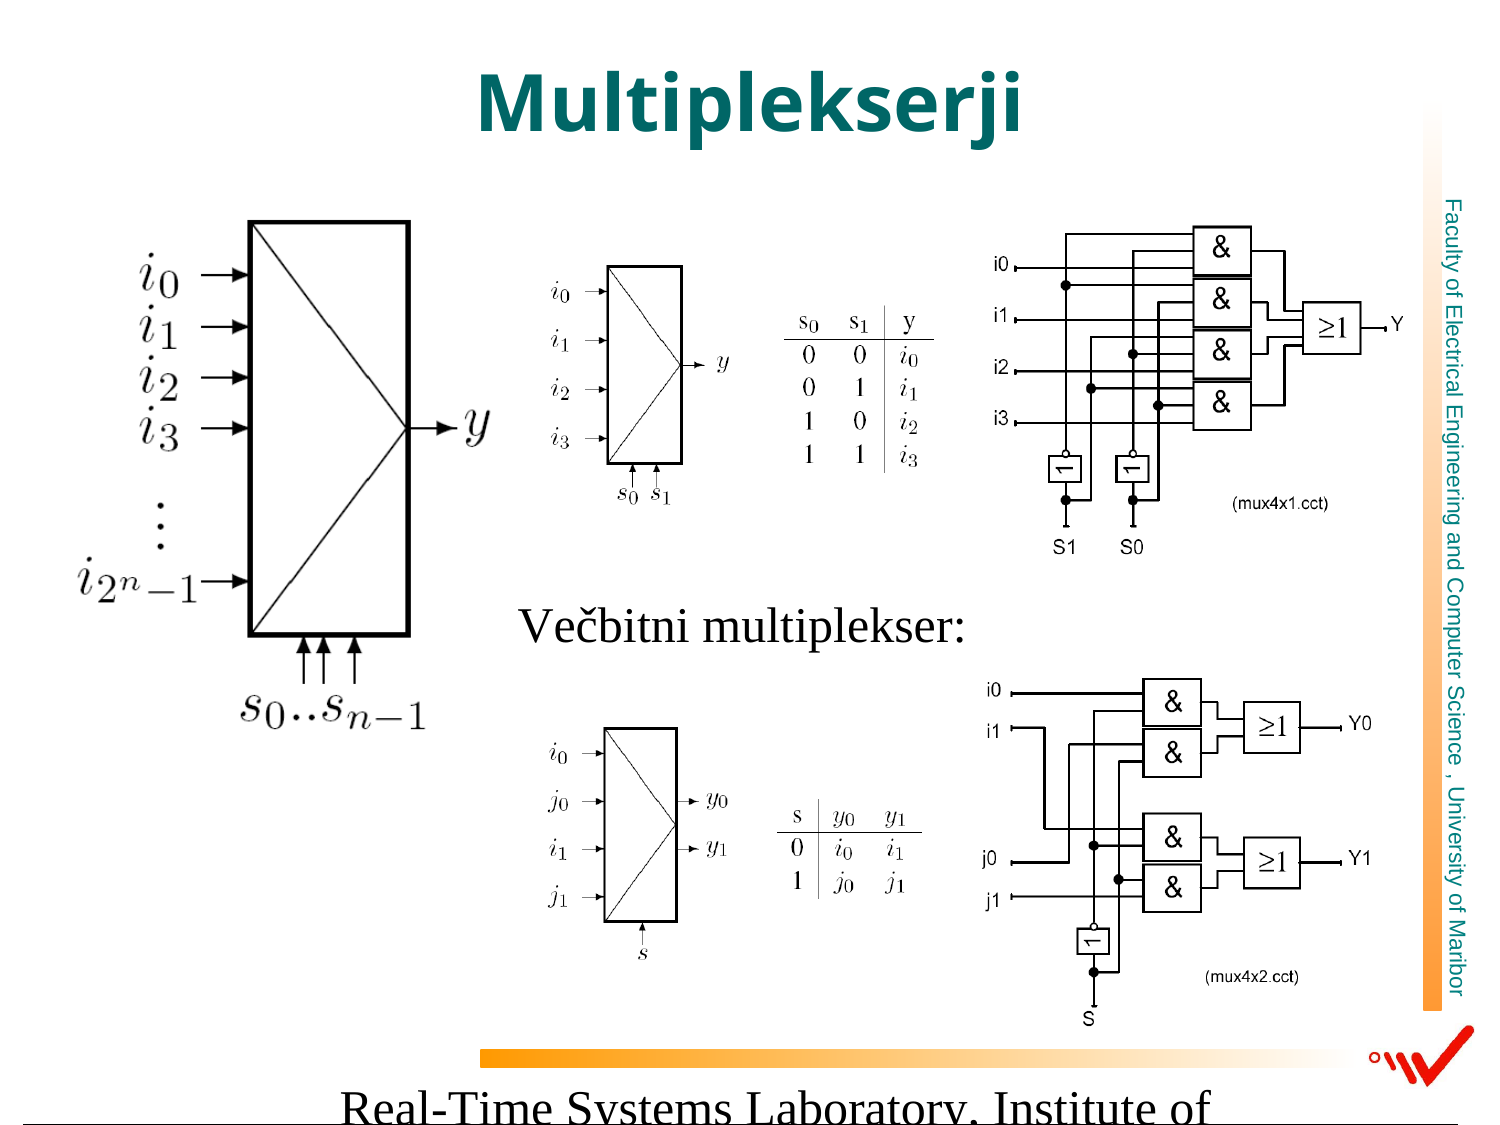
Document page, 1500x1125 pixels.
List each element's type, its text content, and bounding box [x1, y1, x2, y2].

picture [535, 191, 1406, 558]
title Multiplekserji [75, 45, 1426, 233]
picture [532, 654, 1383, 1031]
picture [42, 198, 495, 737]
text_box Večbitni multiplekser: [502, 584, 983, 661]
